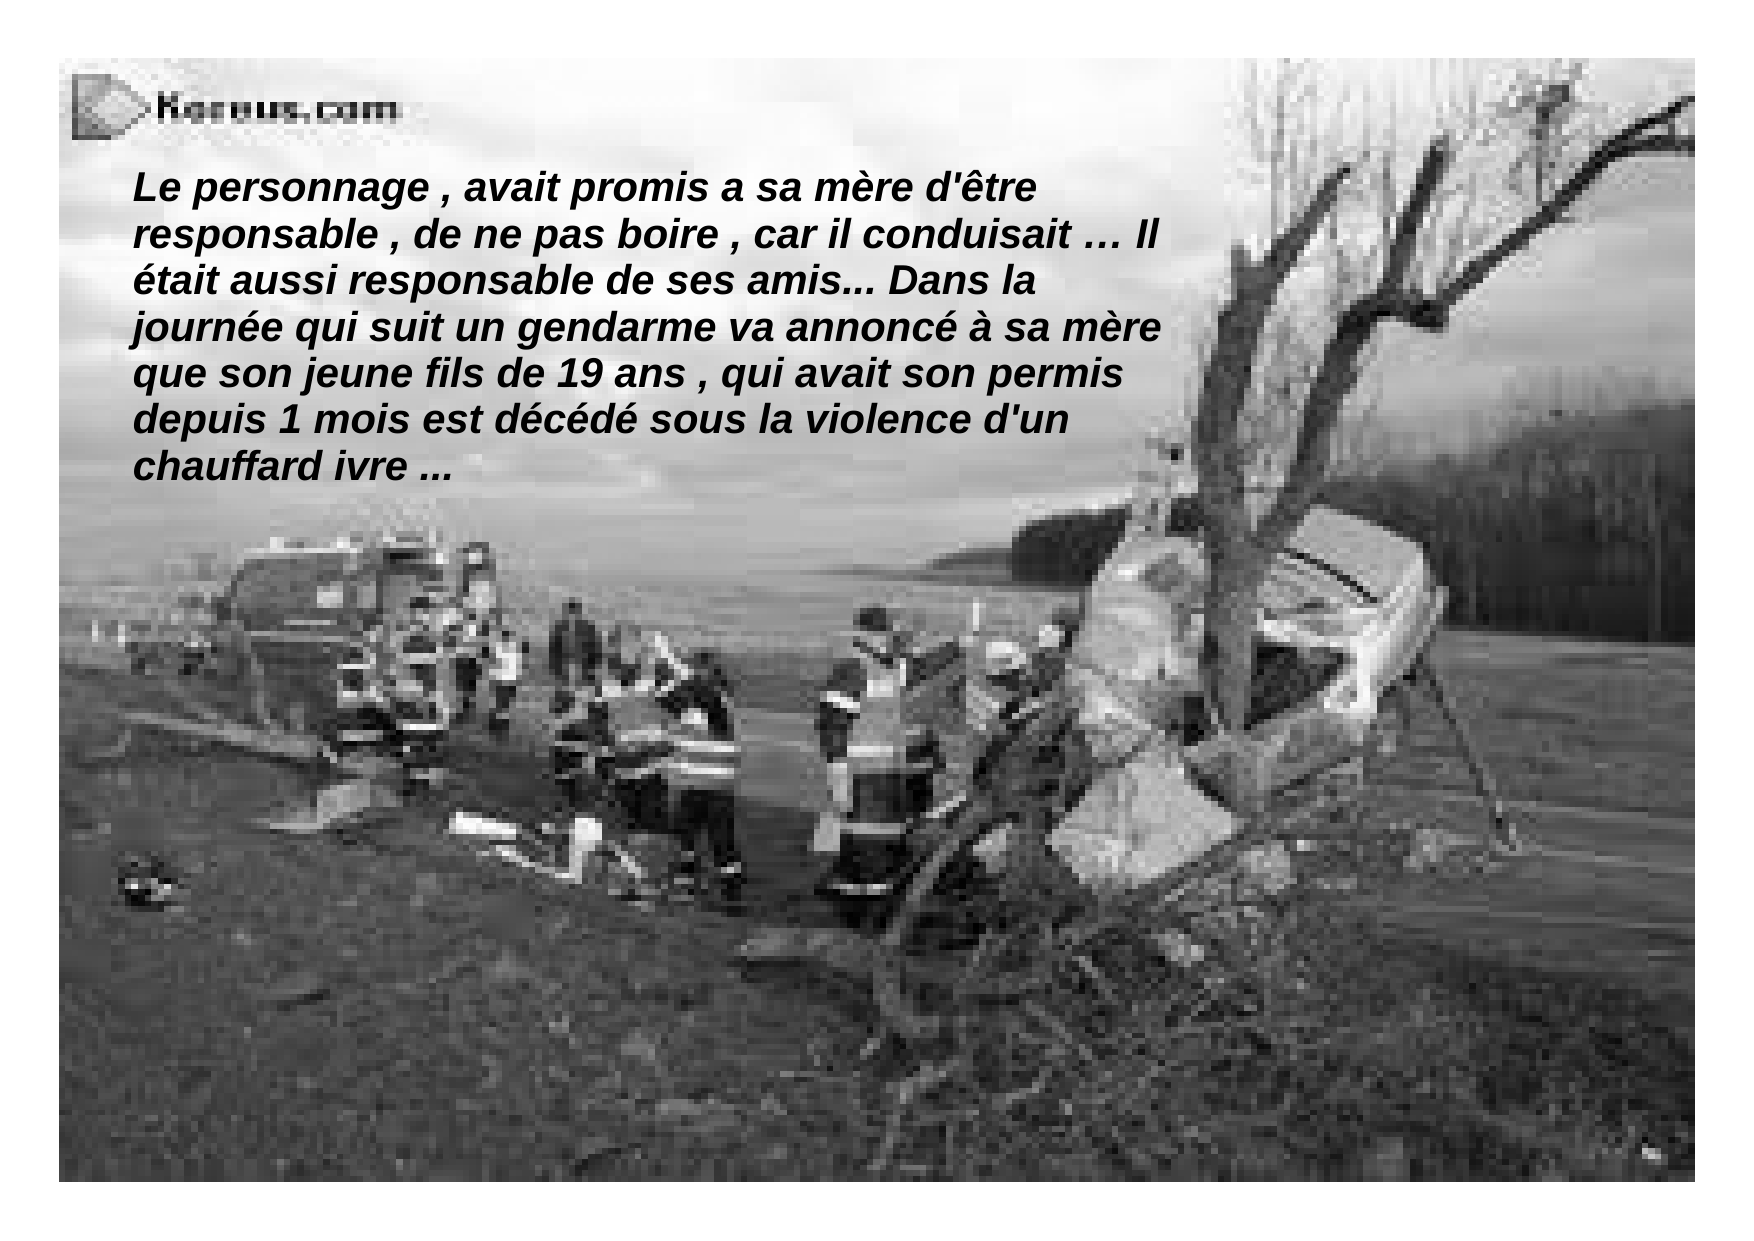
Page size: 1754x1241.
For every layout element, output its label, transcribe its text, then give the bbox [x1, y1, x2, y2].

picture [59, 58, 1695, 1182]
text_box Le personnage , avait promis a sa mère d'être responsable , de ne pas boire , car il conduisait … Il était aussi responsable de ses amis... Dans la journée qui suit un gendarme va annoncé à sa mère que son jeune fils de 19 ans , qui avait son permis depuis 1 mois est décédé sous la violence d'un chauffard ivre ... [118, 156, 1182, 502]
